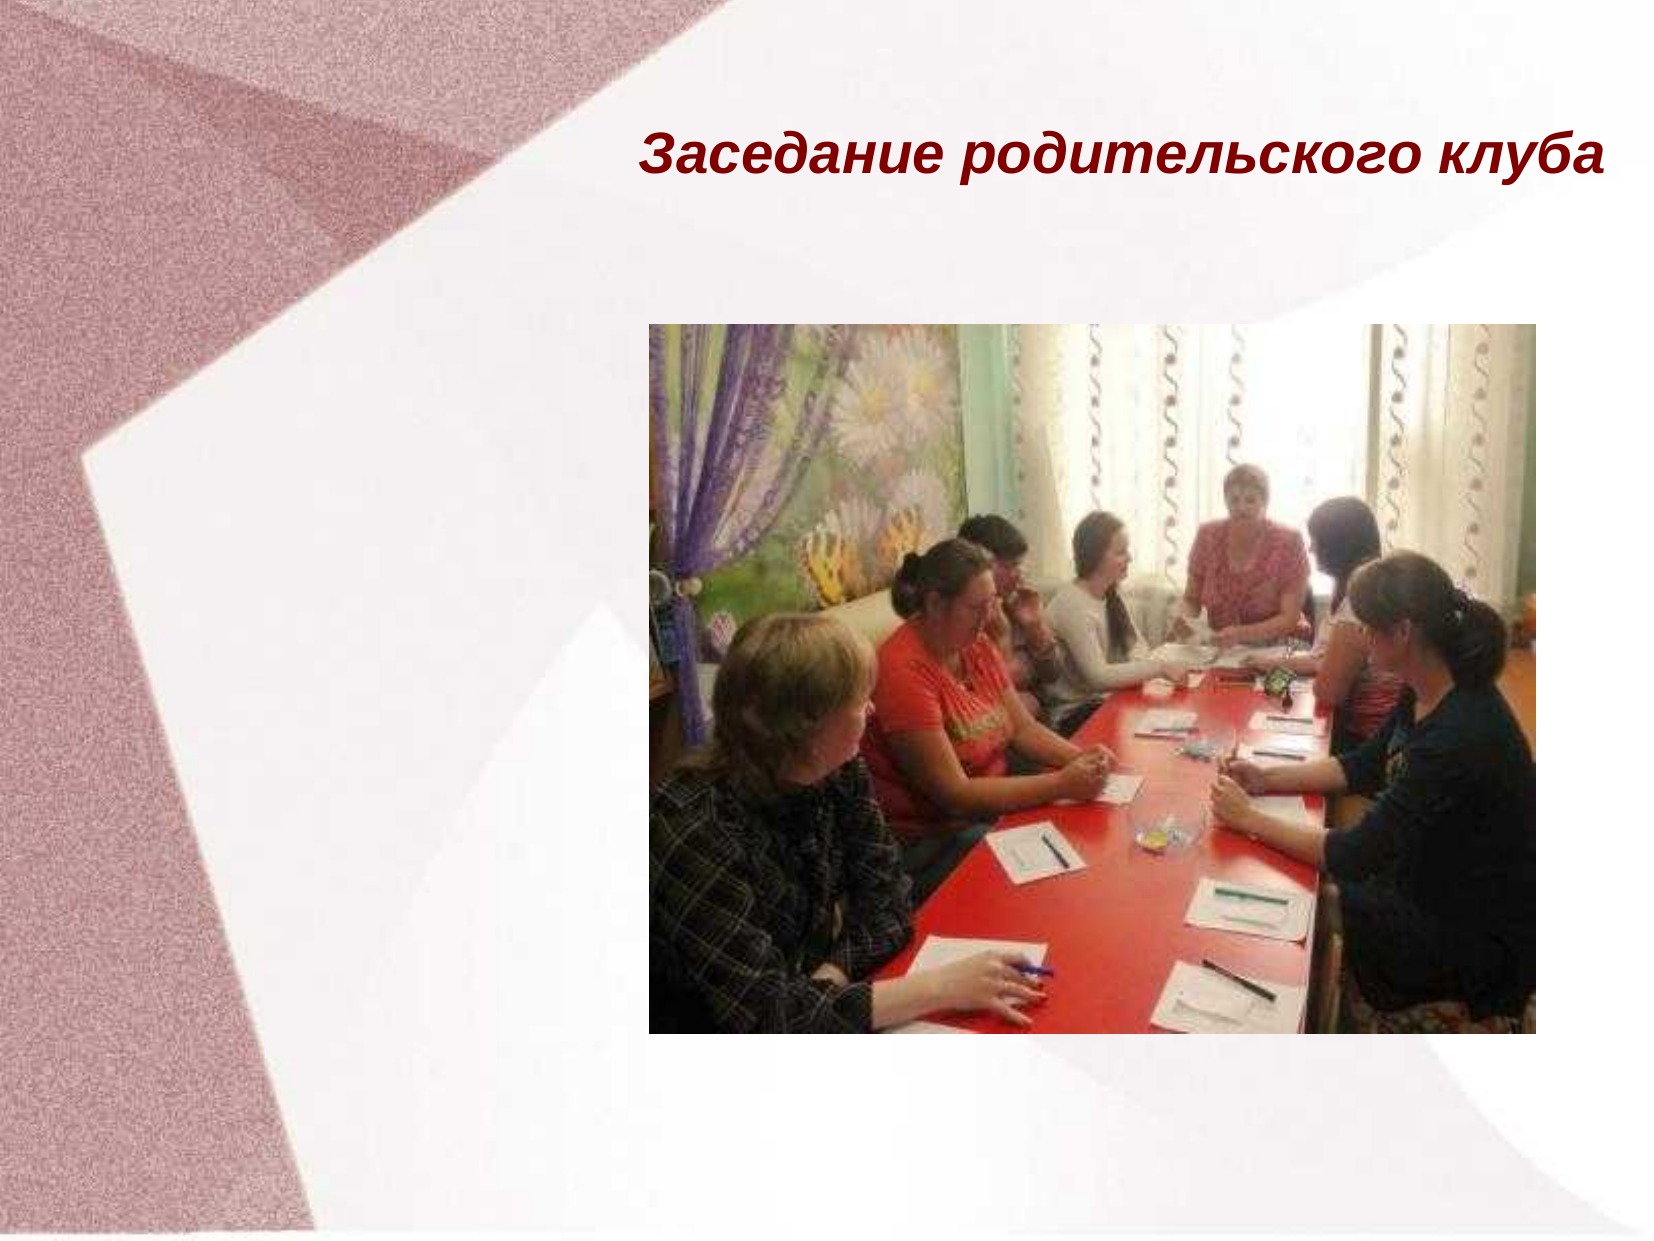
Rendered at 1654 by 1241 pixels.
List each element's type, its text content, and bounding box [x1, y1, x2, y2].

title Заседание родительского клуба [596, 49, 1607, 257]
picture [0, 0, 1654, 1241]
